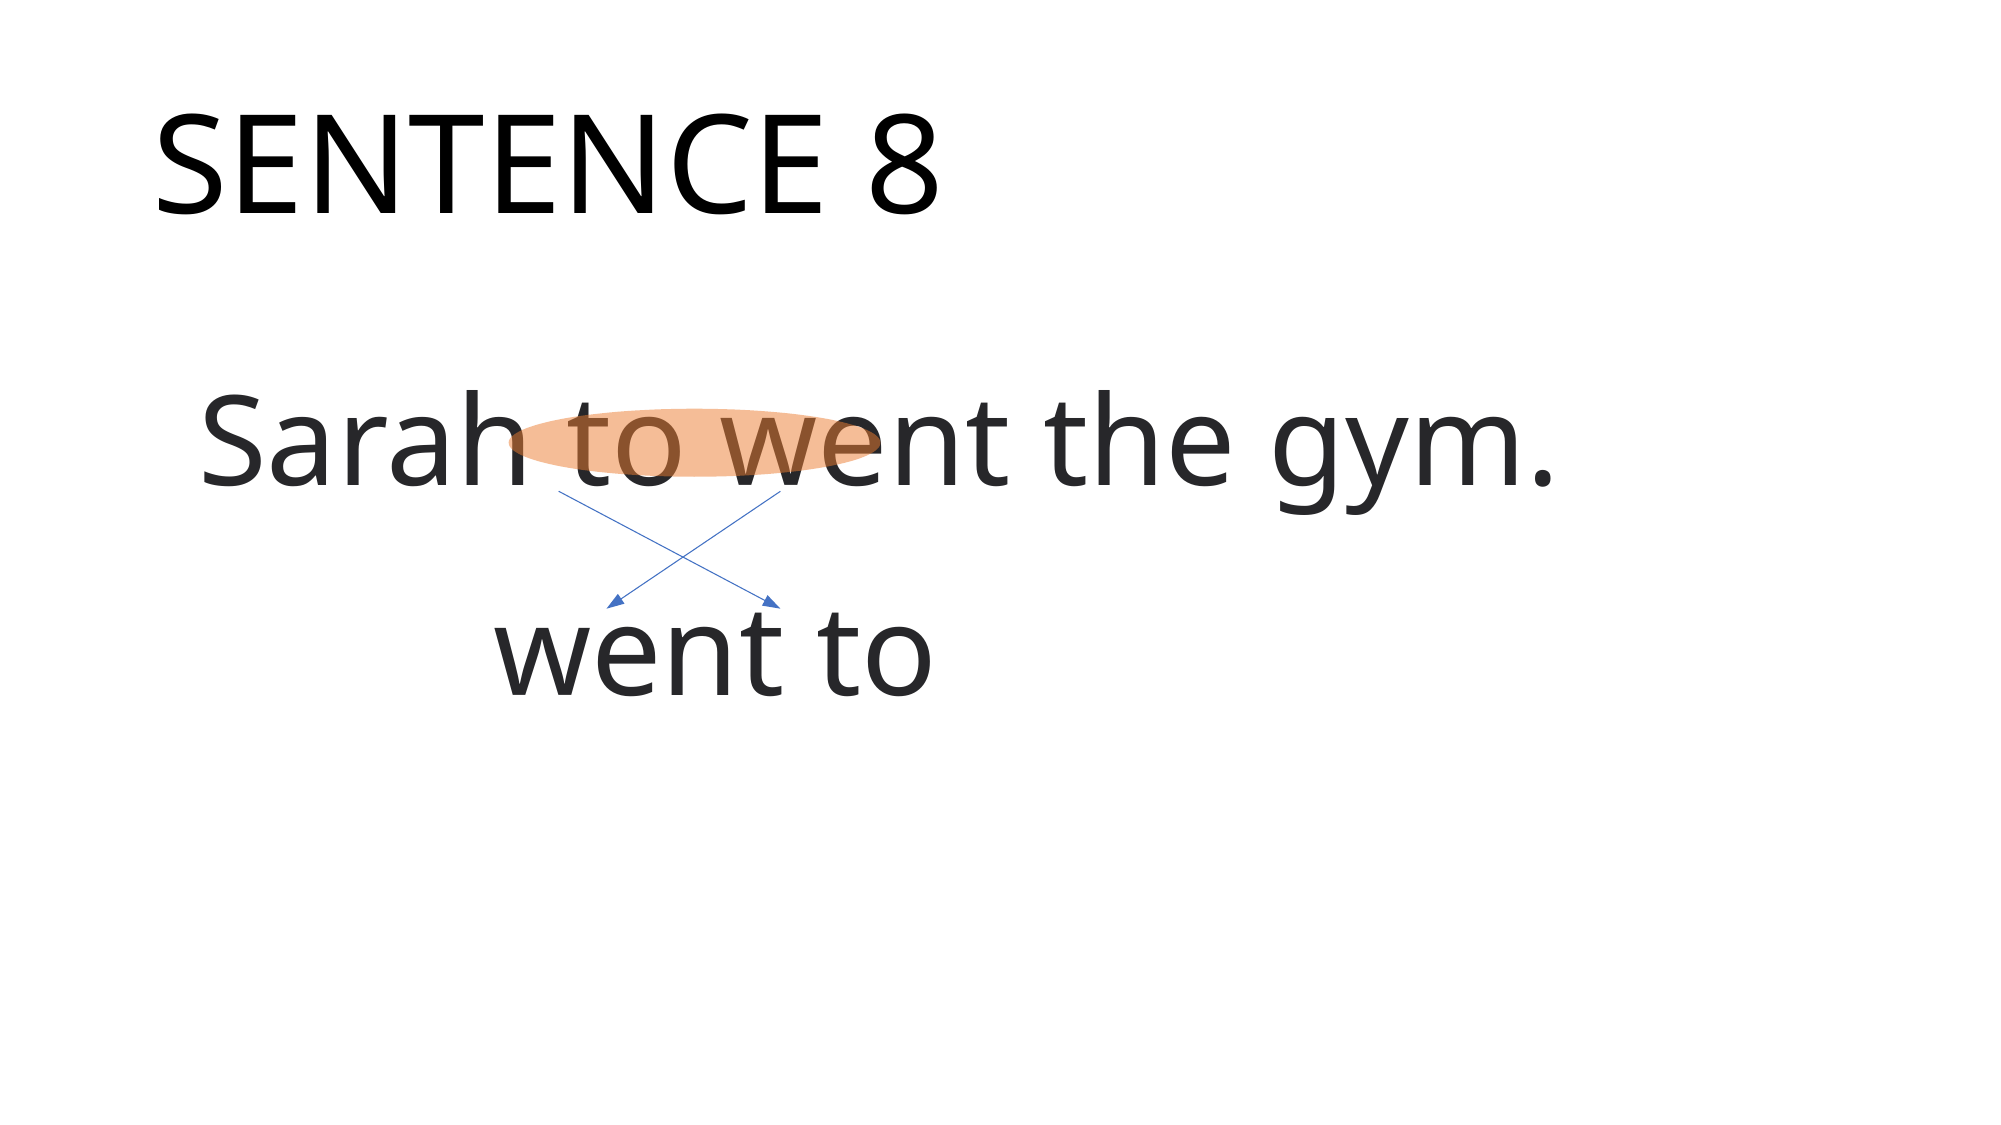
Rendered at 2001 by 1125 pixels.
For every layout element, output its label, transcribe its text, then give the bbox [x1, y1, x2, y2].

text_box went to [478, 562, 1479, 730]
text_box [508, 408, 881, 477]
list Sarah to went the gym. [183, 370, 1811, 548]
title SENTENCE 8 [137, 59, 1863, 278]
